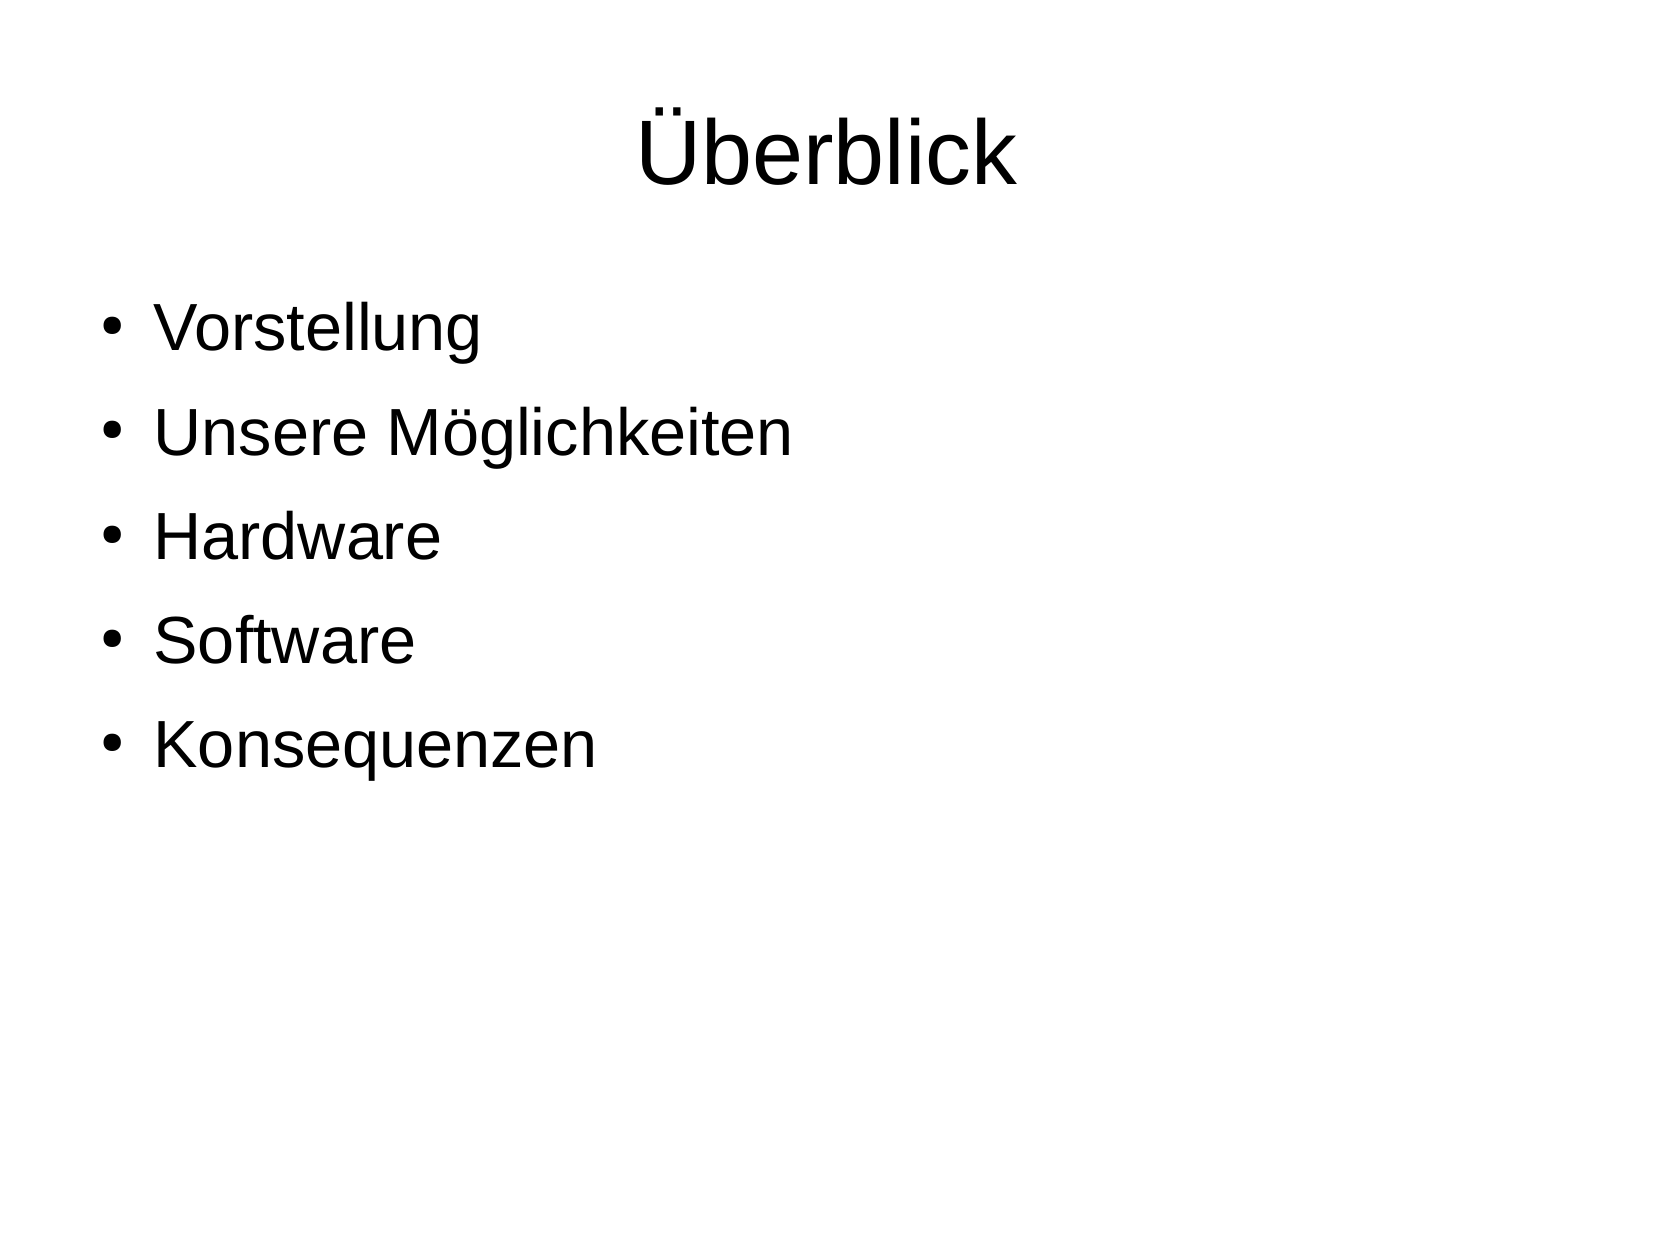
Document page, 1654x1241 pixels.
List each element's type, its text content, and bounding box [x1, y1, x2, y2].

title Überblick [82, 49, 1571, 257]
list Vorstellung Unsere Möglichkeiten Hardware Software Konsequenzen [82, 290, 1571, 1010]
